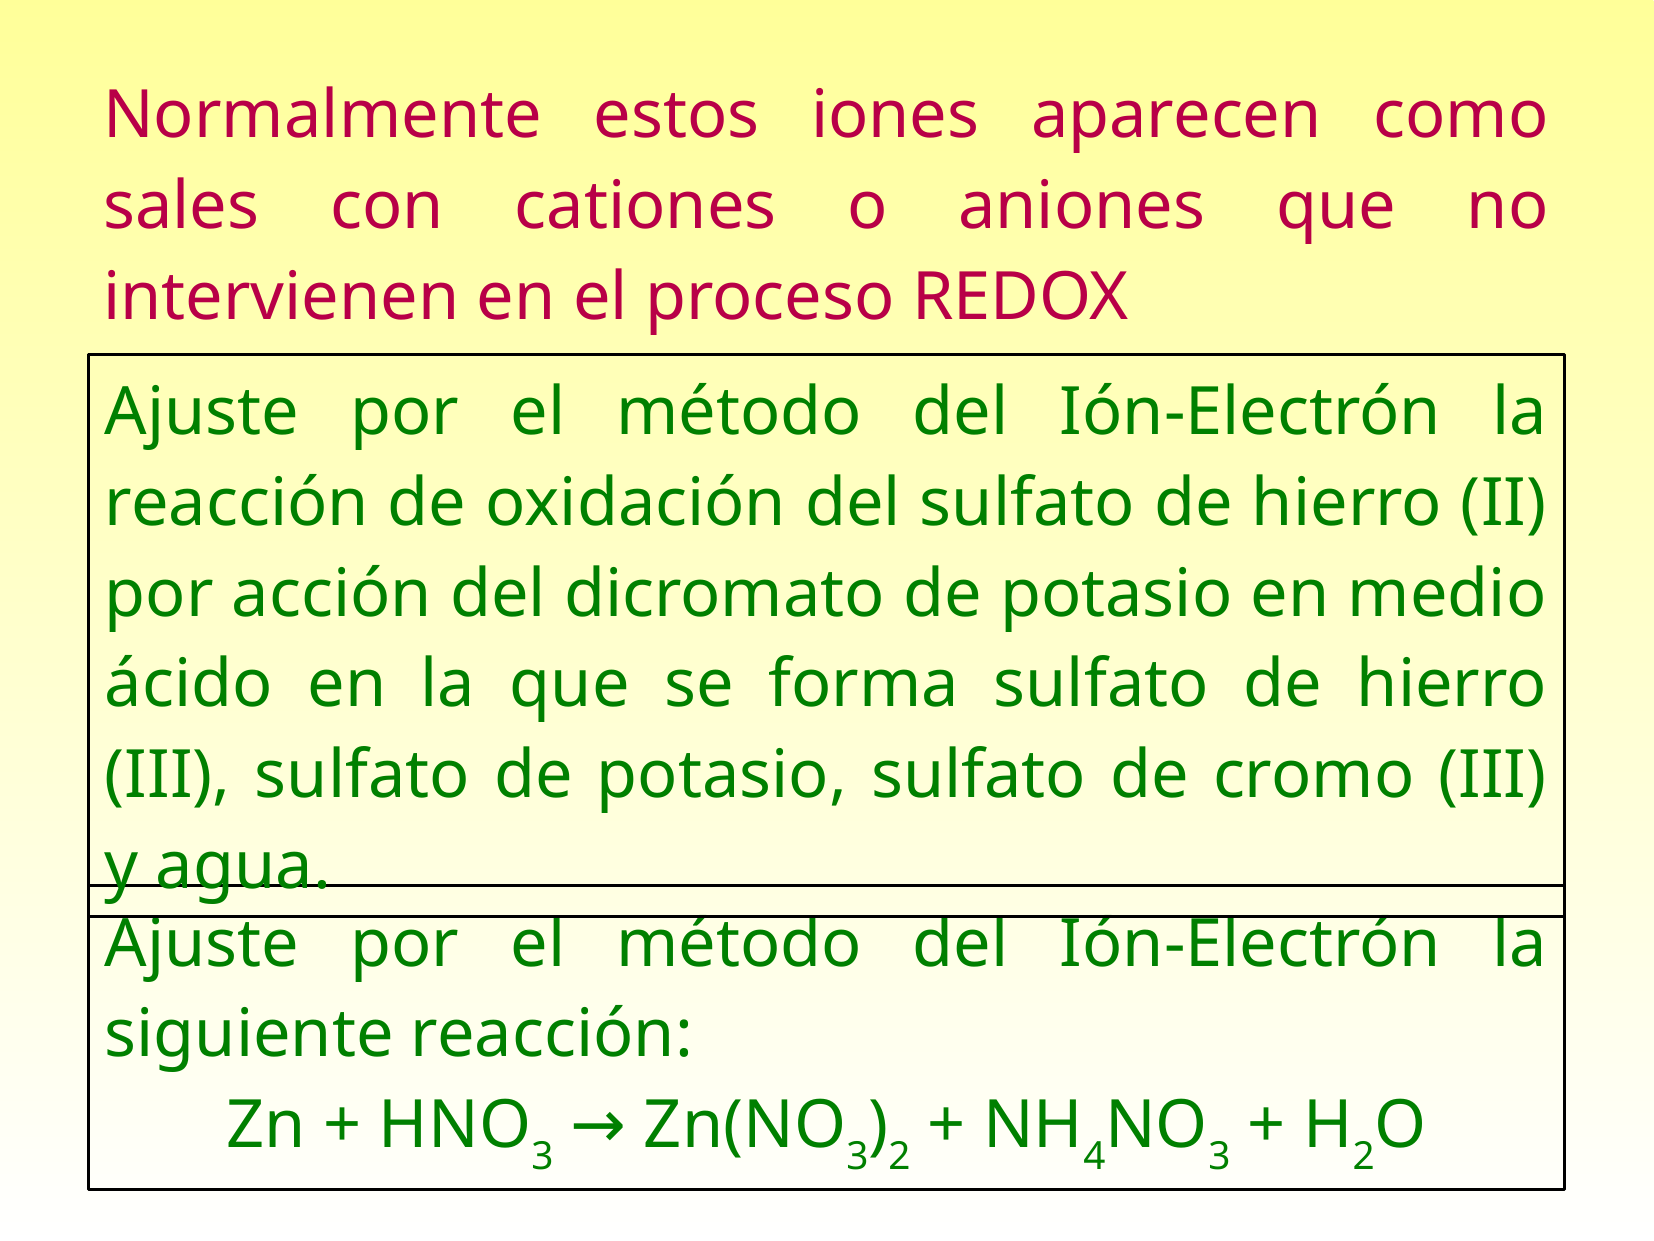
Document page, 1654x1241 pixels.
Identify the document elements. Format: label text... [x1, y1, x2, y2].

text_box Ajuste por el método del Ión-Electrón la siguiente reacción: Zn + HNO3 → Zn(NO3)2 + NH4NO3 + H2O [90, 885, 1563, 915]
text_box Ajuste por el método del Ión-Electrón la reacción de oxidación del sulfato de hierro (II) por acción del dicromato de potasio en medio ácido en la que se forma sulfato de hierro (III), sulfato de potasio, sulfato de cromo (III) y agua. [88, 354, 1565, 854]
text_box Ajuste por el método del Ión-Electrón la siguiente reacción: Zn + HNO3 → Zn(NO3)2 + NH4NO3 + H2O [88, 918, 1565, 1161]
text_box Normalmente estos iones aparecen como sales con cationes o aniones que no intervienen en el proceso REDOX [88, 59, 1565, 315]
